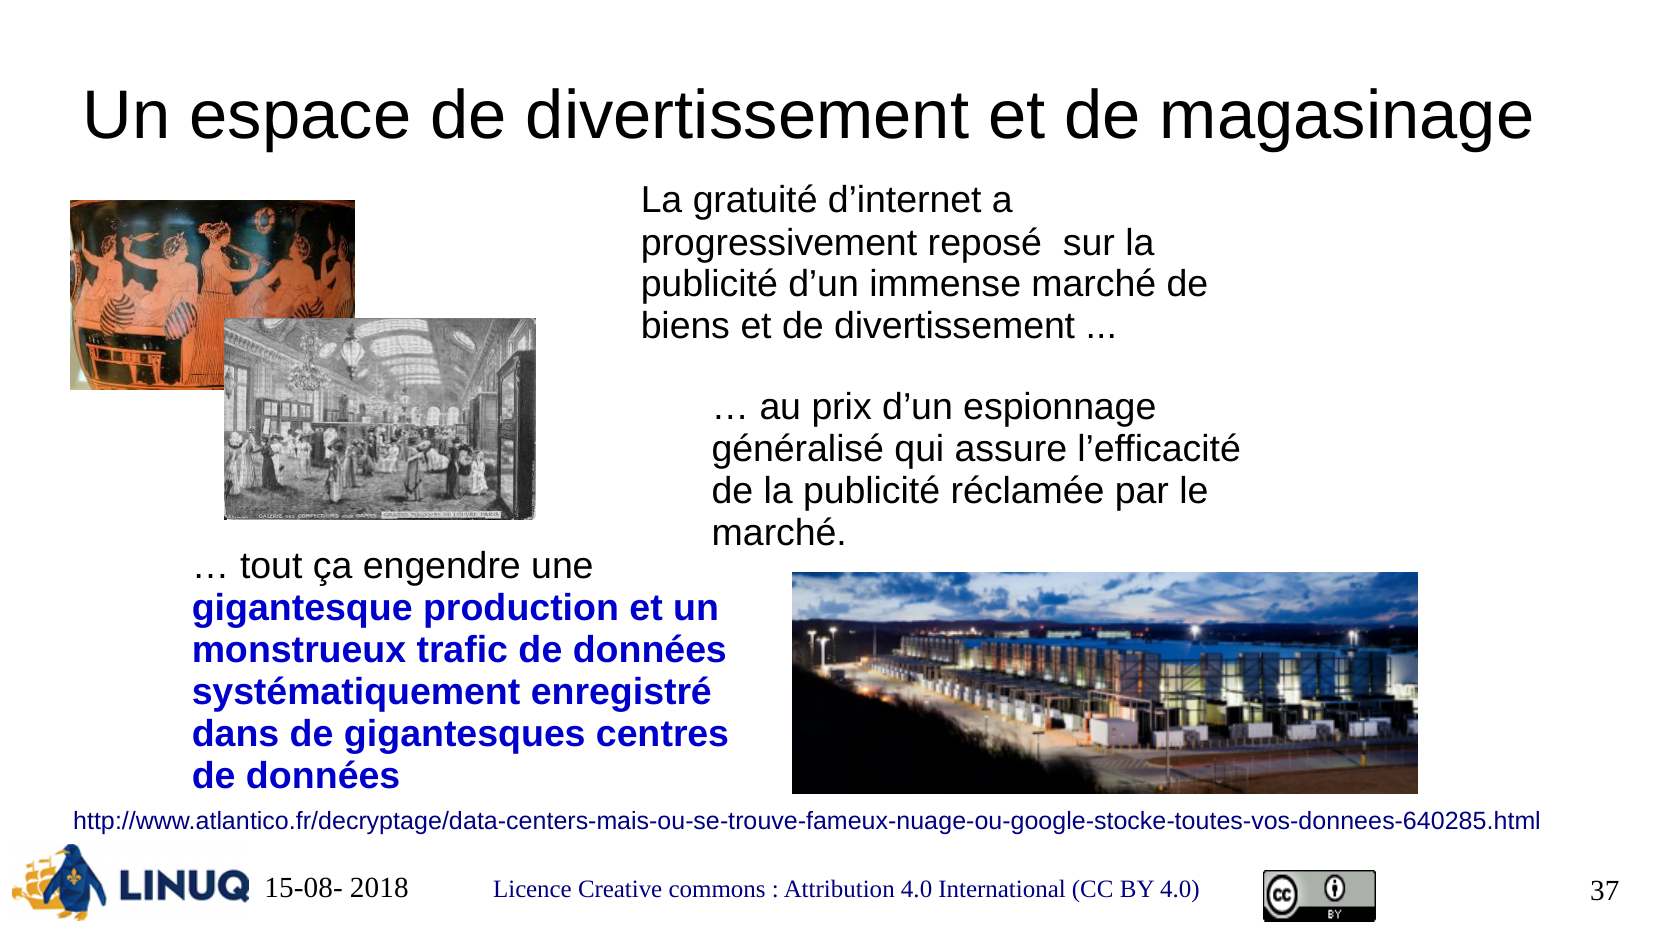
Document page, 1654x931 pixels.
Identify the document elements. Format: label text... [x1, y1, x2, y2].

picture [11, 844, 249, 921]
picture [70, 200, 536, 520]
text_box … au prix d’un espionnage généralisé qui assure l’efficacité de la publicité réclamée par le marché. [696, 378, 1300, 562]
picture [1263, 870, 1376, 922]
picture [792, 572, 1418, 794]
text_box … tout ça engendre une gigantesque production et un monstrueux trafic de données systématiquement enregistré dans de gigantesques centres de données [177, 537, 780, 799]
text_box La gratuité d’internet a progressivement reposé sur la publicité d’un immense marché de biens et de divertissement ... [625, 171, 1264, 355]
text_box http://www.atlantico.fr/decryptage/data-centers-mais-ou-se-trouve-fameux-nuage-ou-google-stocke-toutes-vos-donnees-640285.html [58, 799, 1607, 845]
title Un espace de divertissement et de magasinage [82, 37, 1571, 193]
